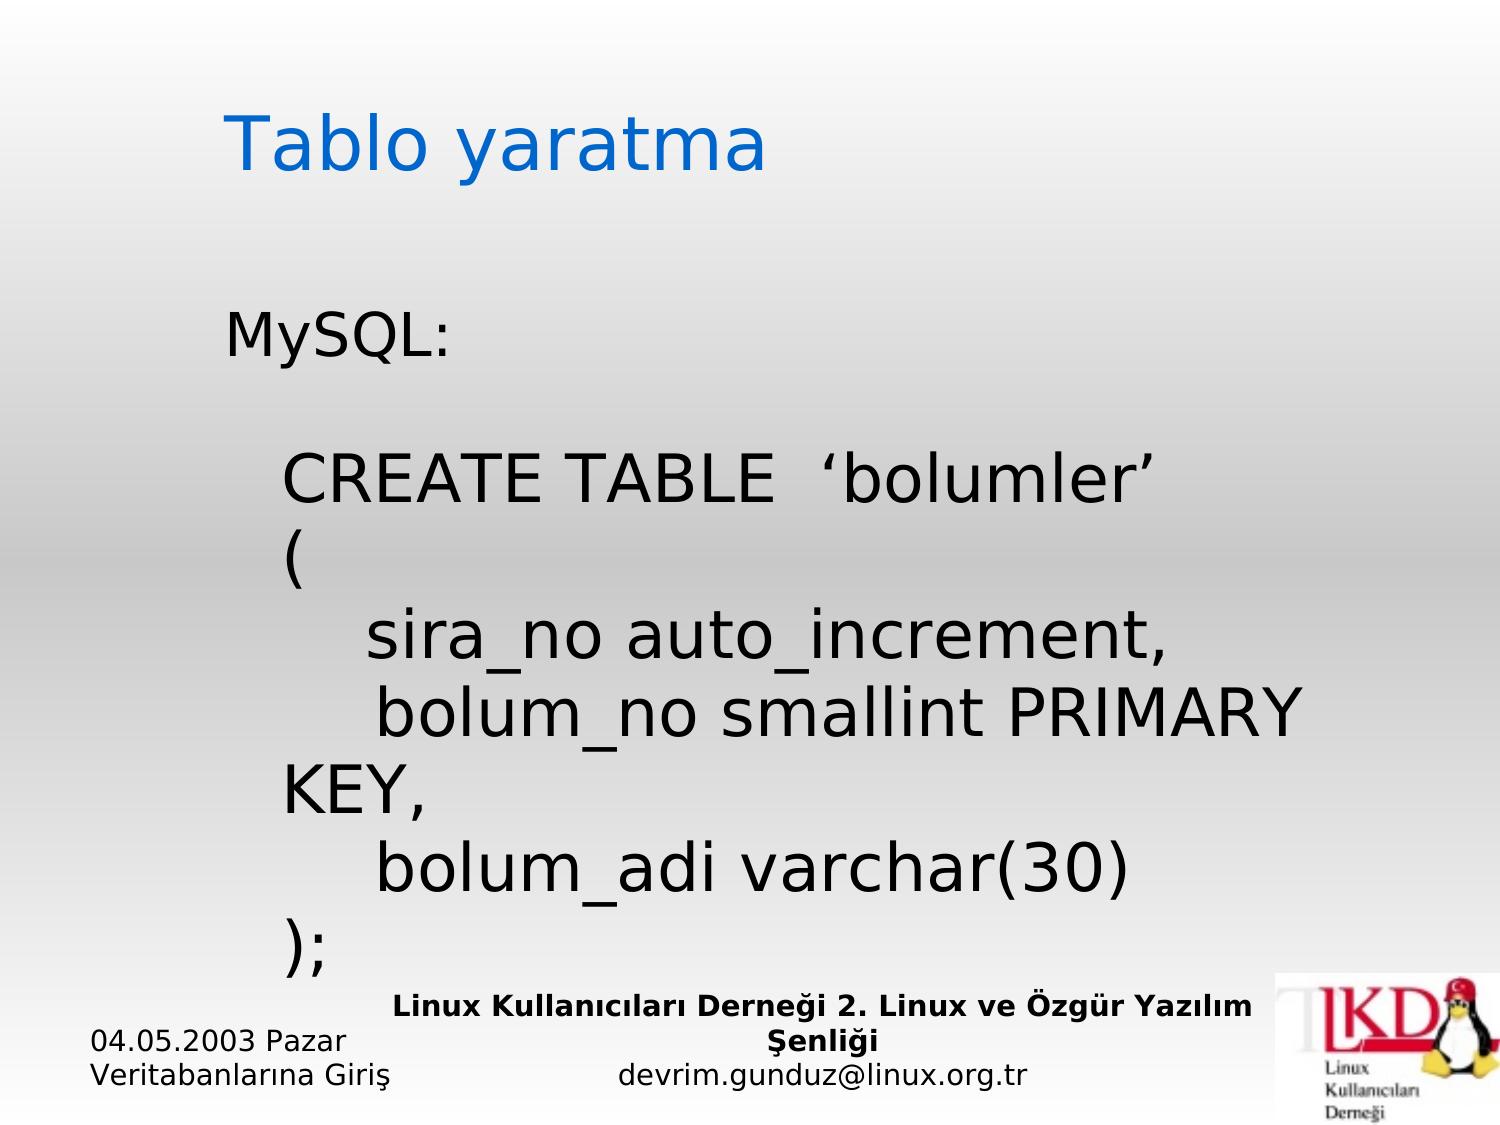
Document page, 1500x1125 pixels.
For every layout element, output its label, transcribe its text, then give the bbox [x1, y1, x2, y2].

picture [1275, 973, 1500, 1125]
title Tablo yaratma [224, 49, 1425, 238]
list MySQL: CREATE TABLE ‘bolumler’ ( sira_no auto_increment, bolum_no smallint PRIMARY KEY, bolum_adi varchar(30) ); [224, 299, 1425, 986]
